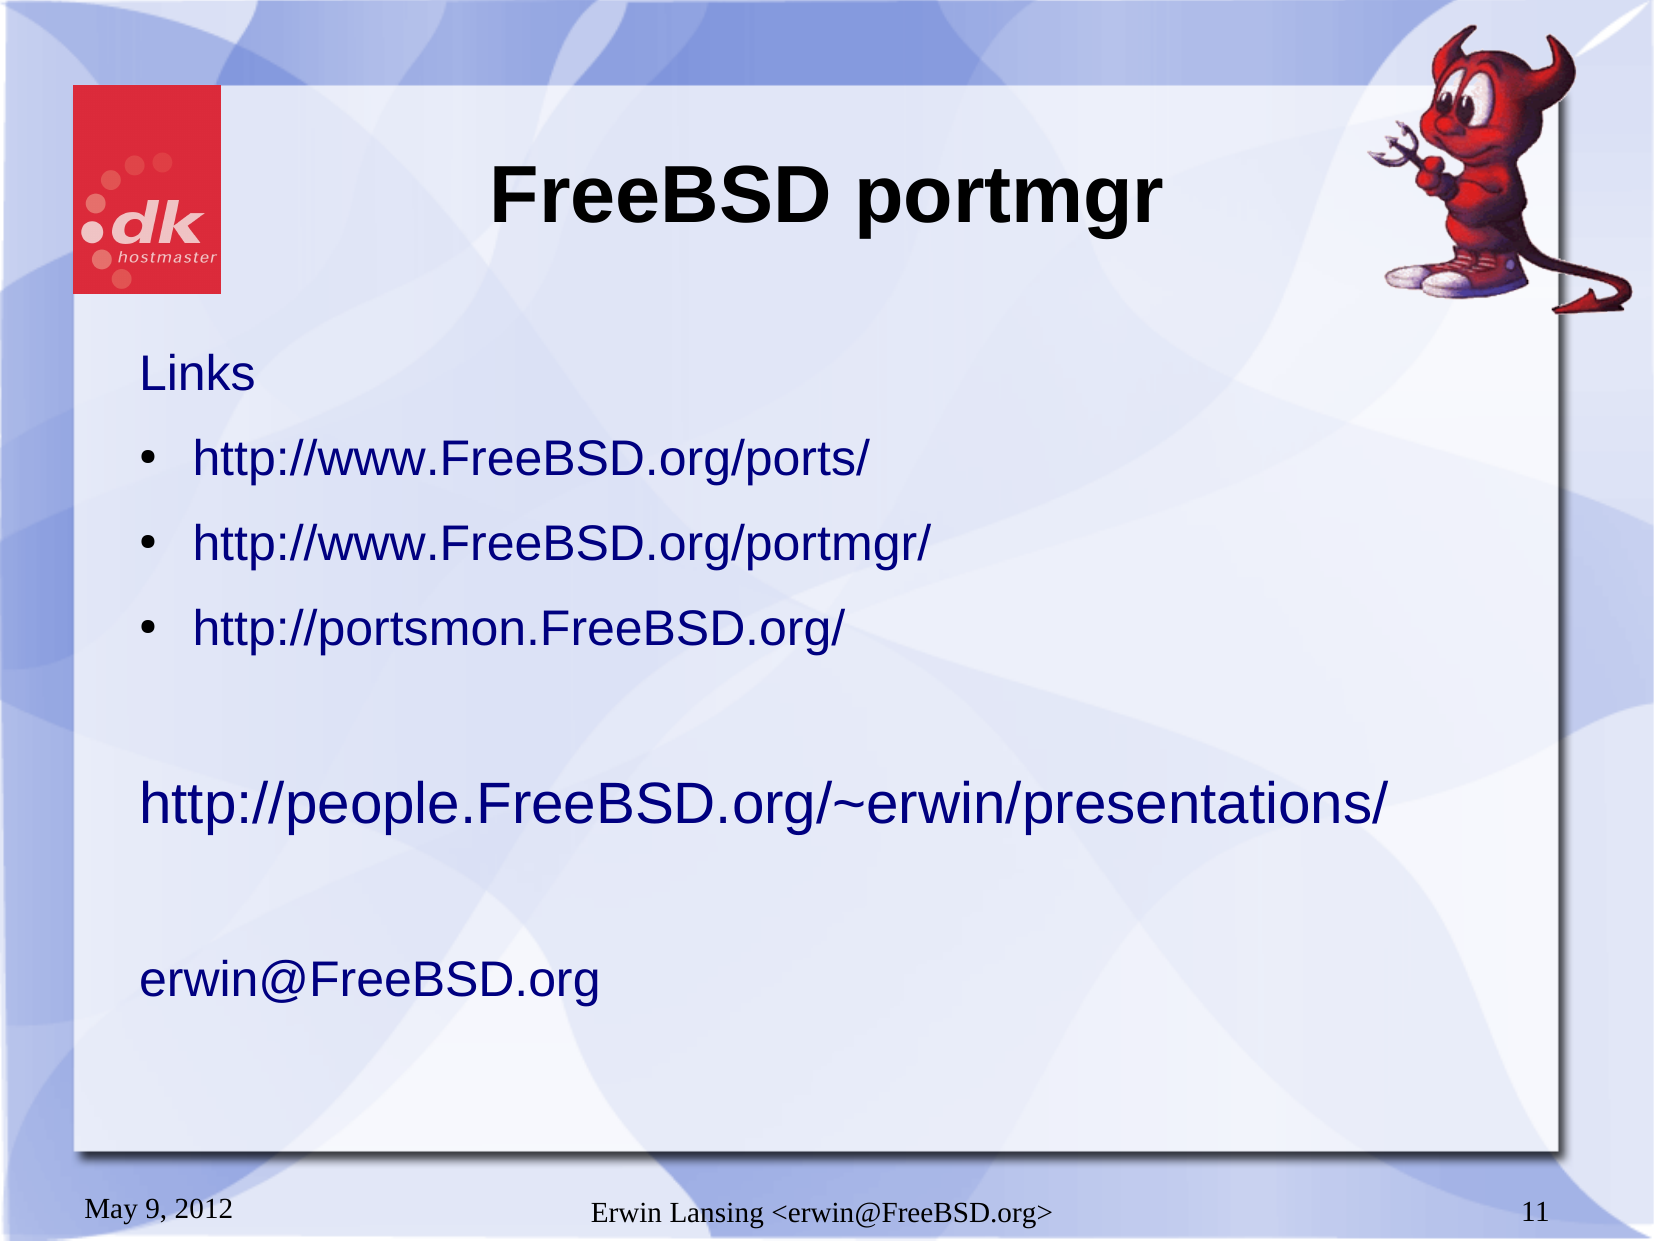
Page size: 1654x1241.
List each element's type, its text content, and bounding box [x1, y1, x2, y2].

list Links http://www.FreeBSD.org/ports/ http://www.FreeBSD.org/portmgr/ http://portsmon.FreeBSD.org/ http://people.FreeBSD.org/~erwin/presentations/ erwin@FreeBSD.org [121, 344, 1534, 1127]
title FreeBSD portmgr [121, 91, 1534, 299]
picture [0, 0, 1654, 1241]
